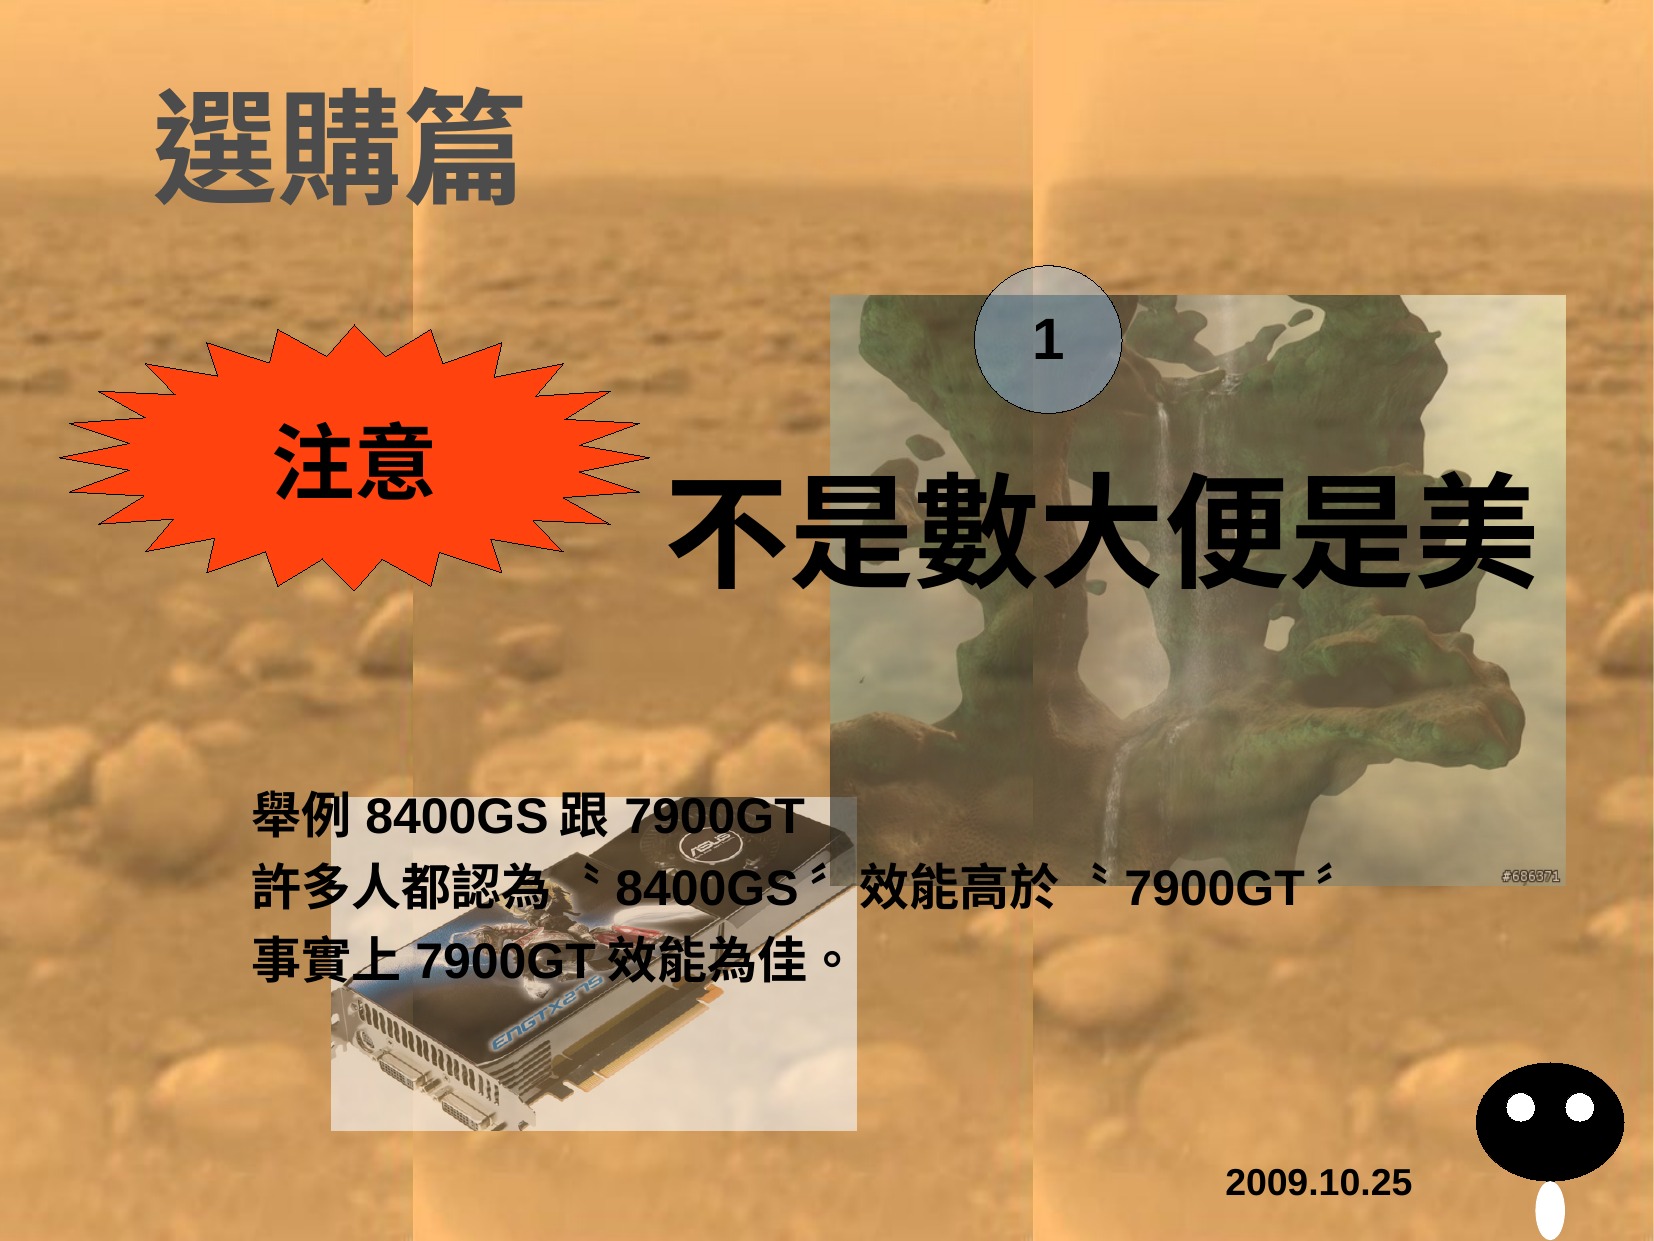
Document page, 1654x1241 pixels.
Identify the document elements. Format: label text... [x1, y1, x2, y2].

text_box 選購篇 [59, 41, 621, 207]
picture [0, 0, 1654, 1241]
text_box 注意 [59, 324, 649, 591]
text_box 舉例8400GS跟7900GT 許多人都認為〝8400GS〞效能高於〝7900GT〞 事實上7900GT效能為佳。 [236, 767, 1388, 980]
text_box 1 [974, 265, 1123, 414]
text_box 不是數大便是美 [649, 425, 1565, 591]
